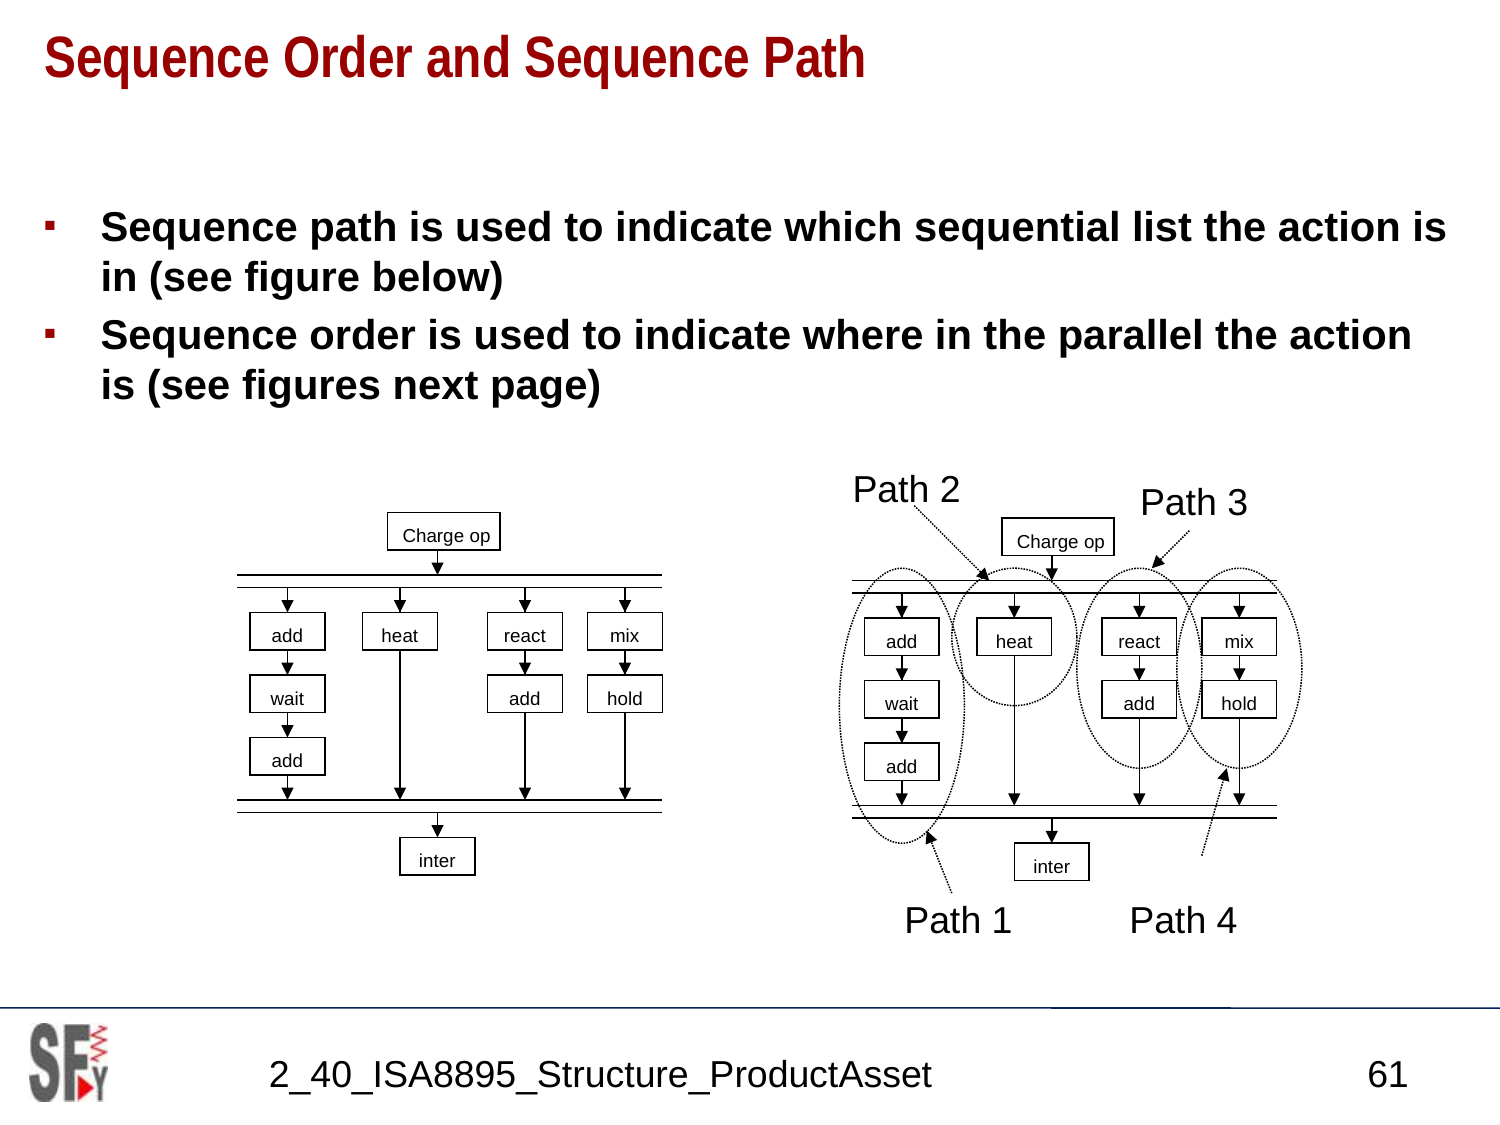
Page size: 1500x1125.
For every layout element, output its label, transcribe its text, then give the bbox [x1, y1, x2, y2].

list Sequence path is used to indicate which sequential list the action is in (see figure below) Sequence order is used to indicate where in the parallel the action is (see figures next page) [29, 184, 1471, 988]
text_box add [864, 618, 940, 656]
text_box add [249, 737, 325, 775]
text_box add [864, 743, 940, 781]
slide_number <numéro> [1352, 1034, 1490, 1103]
text_box mix [587, 612, 663, 650]
text_box add [1101, 680, 1177, 719]
text_box inter [399, 837, 475, 875]
text_box inter [1014, 843, 1090, 881]
text_box add [249, 612, 325, 650]
text_box Path 3 [1125, 462, 1264, 531]
text_box heat [976, 618, 1052, 656]
text_box Charge op [387, 512, 500, 550]
text_box Charge op [1001, 518, 1115, 556]
text_box Path 1 [889, 880, 1028, 949]
text_box hold [1201, 680, 1277, 719]
text_box Path 4 [1114, 880, 1253, 949]
text_box wait [249, 675, 325, 713]
text_box wait [864, 680, 940, 719]
text_box Path 2 [837, 450, 976, 518]
text_box heat [362, 612, 438, 650]
text_box mix [1201, 618, 1277, 656]
text_box add [487, 675, 563, 713]
text_box react [487, 612, 563, 650]
picture [29, 1023, 108, 1102]
title Sequence Order and Sequence Path [29, 12, 1471, 138]
text_box react [1101, 618, 1177, 656]
text_box hold [587, 675, 663, 713]
footer 2_40_ISA8895_Structure_ProductAsset [253, 1034, 1336, 1103]
